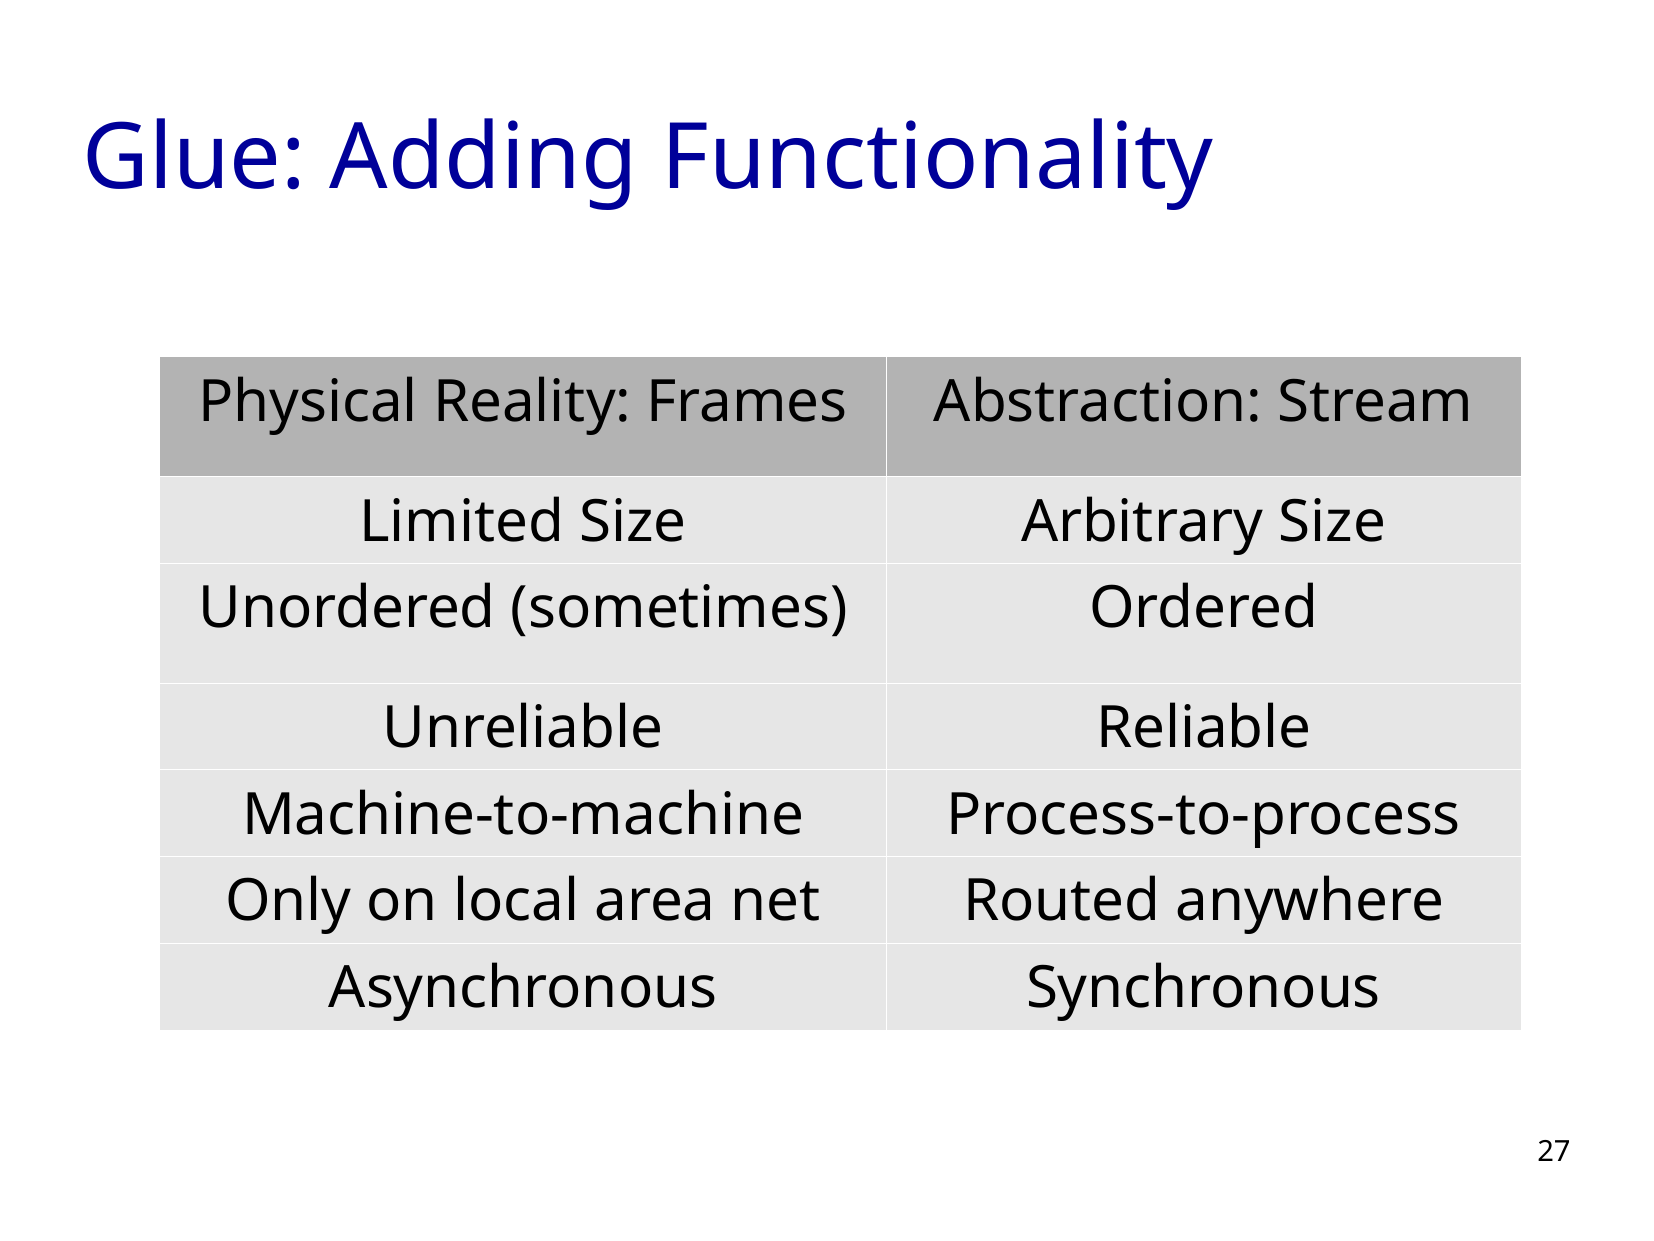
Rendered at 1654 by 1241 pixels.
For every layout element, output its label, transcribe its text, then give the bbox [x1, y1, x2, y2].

table_cell Asynchronous [160, 944, 886, 1030]
title Glue: Adding Functionality [82, 49, 1571, 257]
table_cell Reliable [887, 684, 1521, 769]
table_header Abstraction: Stream [887, 357, 1521, 476]
table_cell Routed anywhere [887, 857, 1521, 943]
table_cell Synchronous [887, 944, 1521, 1030]
table_cell Arbitrary Size [887, 477, 1521, 563]
table_header Physical Reality: Frames [160, 357, 886, 476]
table_cell Process-to-process [887, 770, 1521, 856]
table_cell Machine-to-machine [160, 770, 886, 856]
table_cell Limited Size [160, 477, 886, 563]
table_cell Unreliable [160, 684, 886, 769]
table_cell Unordered (sometimes) [160, 564, 886, 683]
table_cell Only on local area net [160, 857, 886, 943]
table_cell Ordered [887, 564, 1521, 683]
